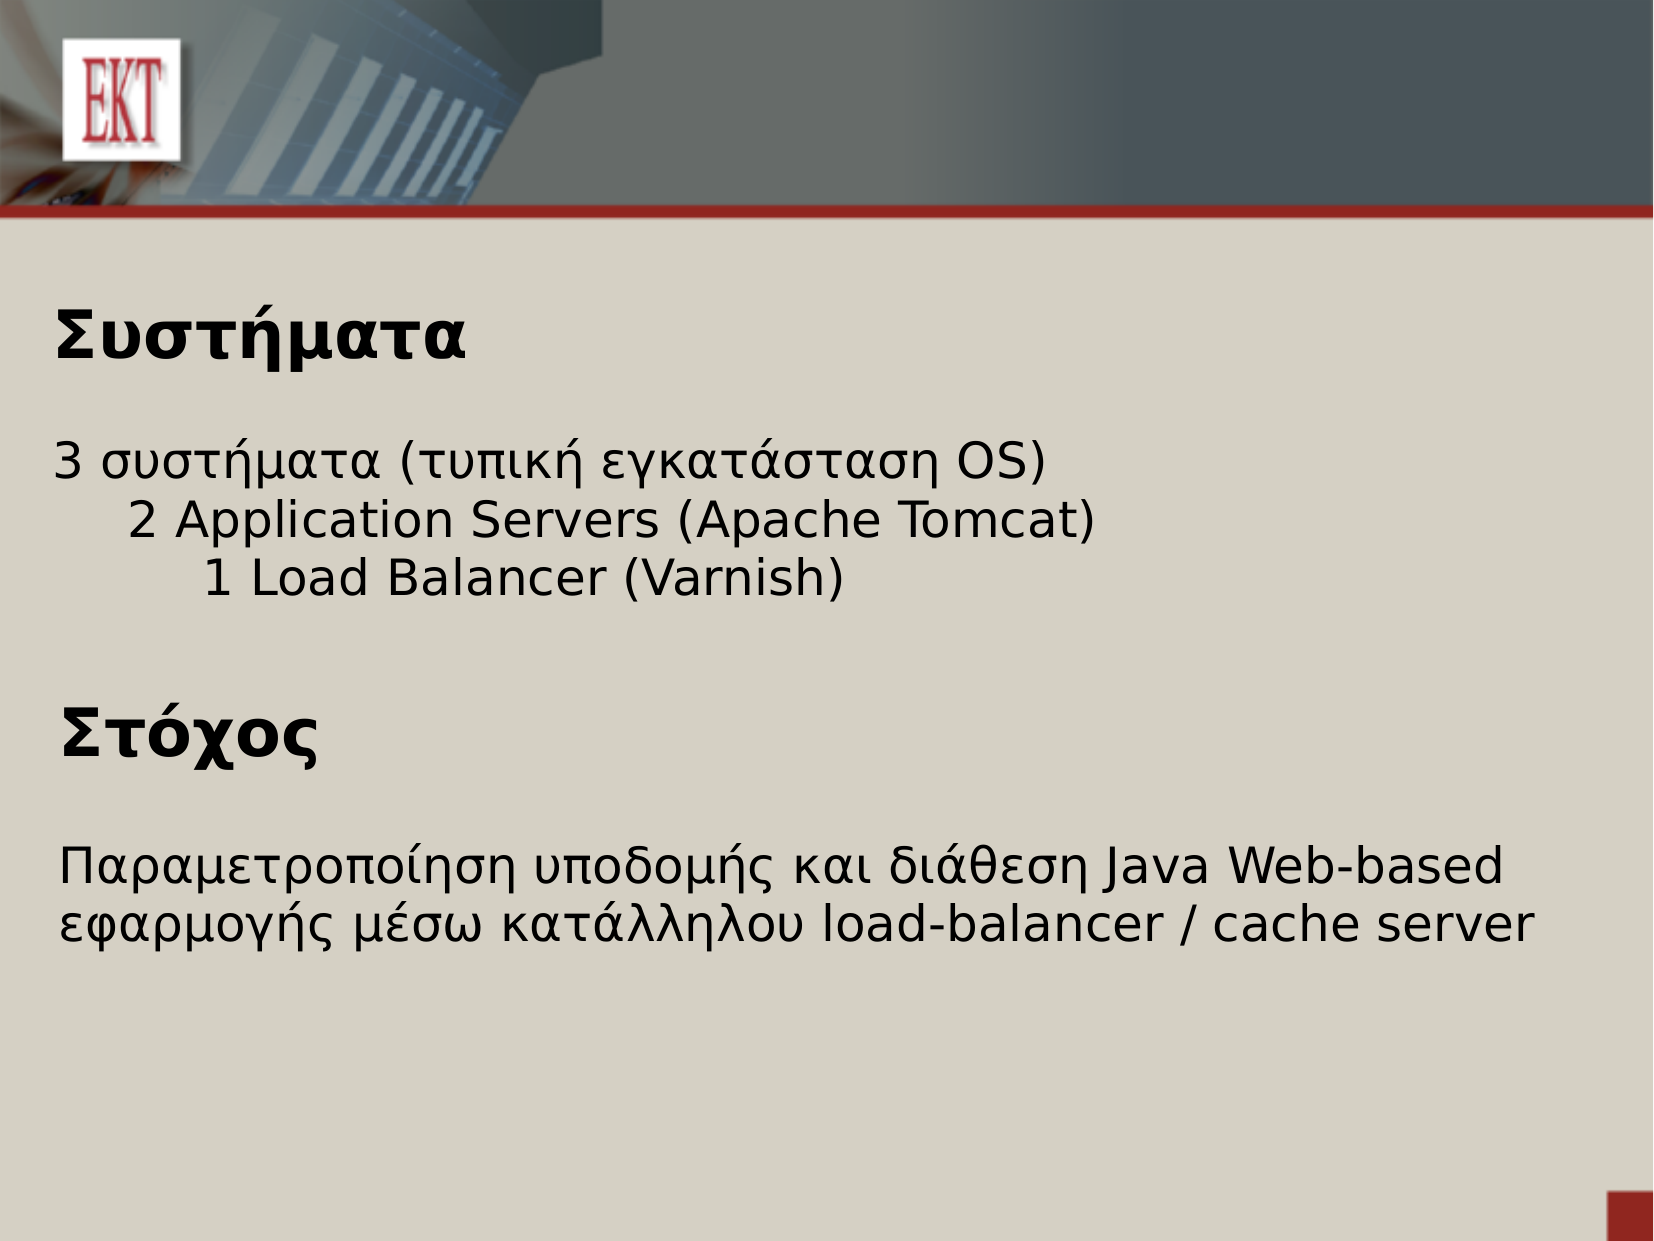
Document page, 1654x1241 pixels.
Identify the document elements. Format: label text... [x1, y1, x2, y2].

text_box Στόχος Παραμετροποίηση υποδομής και διάθεση Java Web-based εφαρμογής μέσω κατάλληλου load-balancer / cache server [58, 652, 1597, 972]
subtitle Συστήματα 3 συστήματα (τυπική εγκατάσταση OS) 2 Application Servers (Apache Tomcat) 1 Load Balancer (Varnish) [52, 281, 1156, 622]
picture [0, 0, 1654, 1241]
